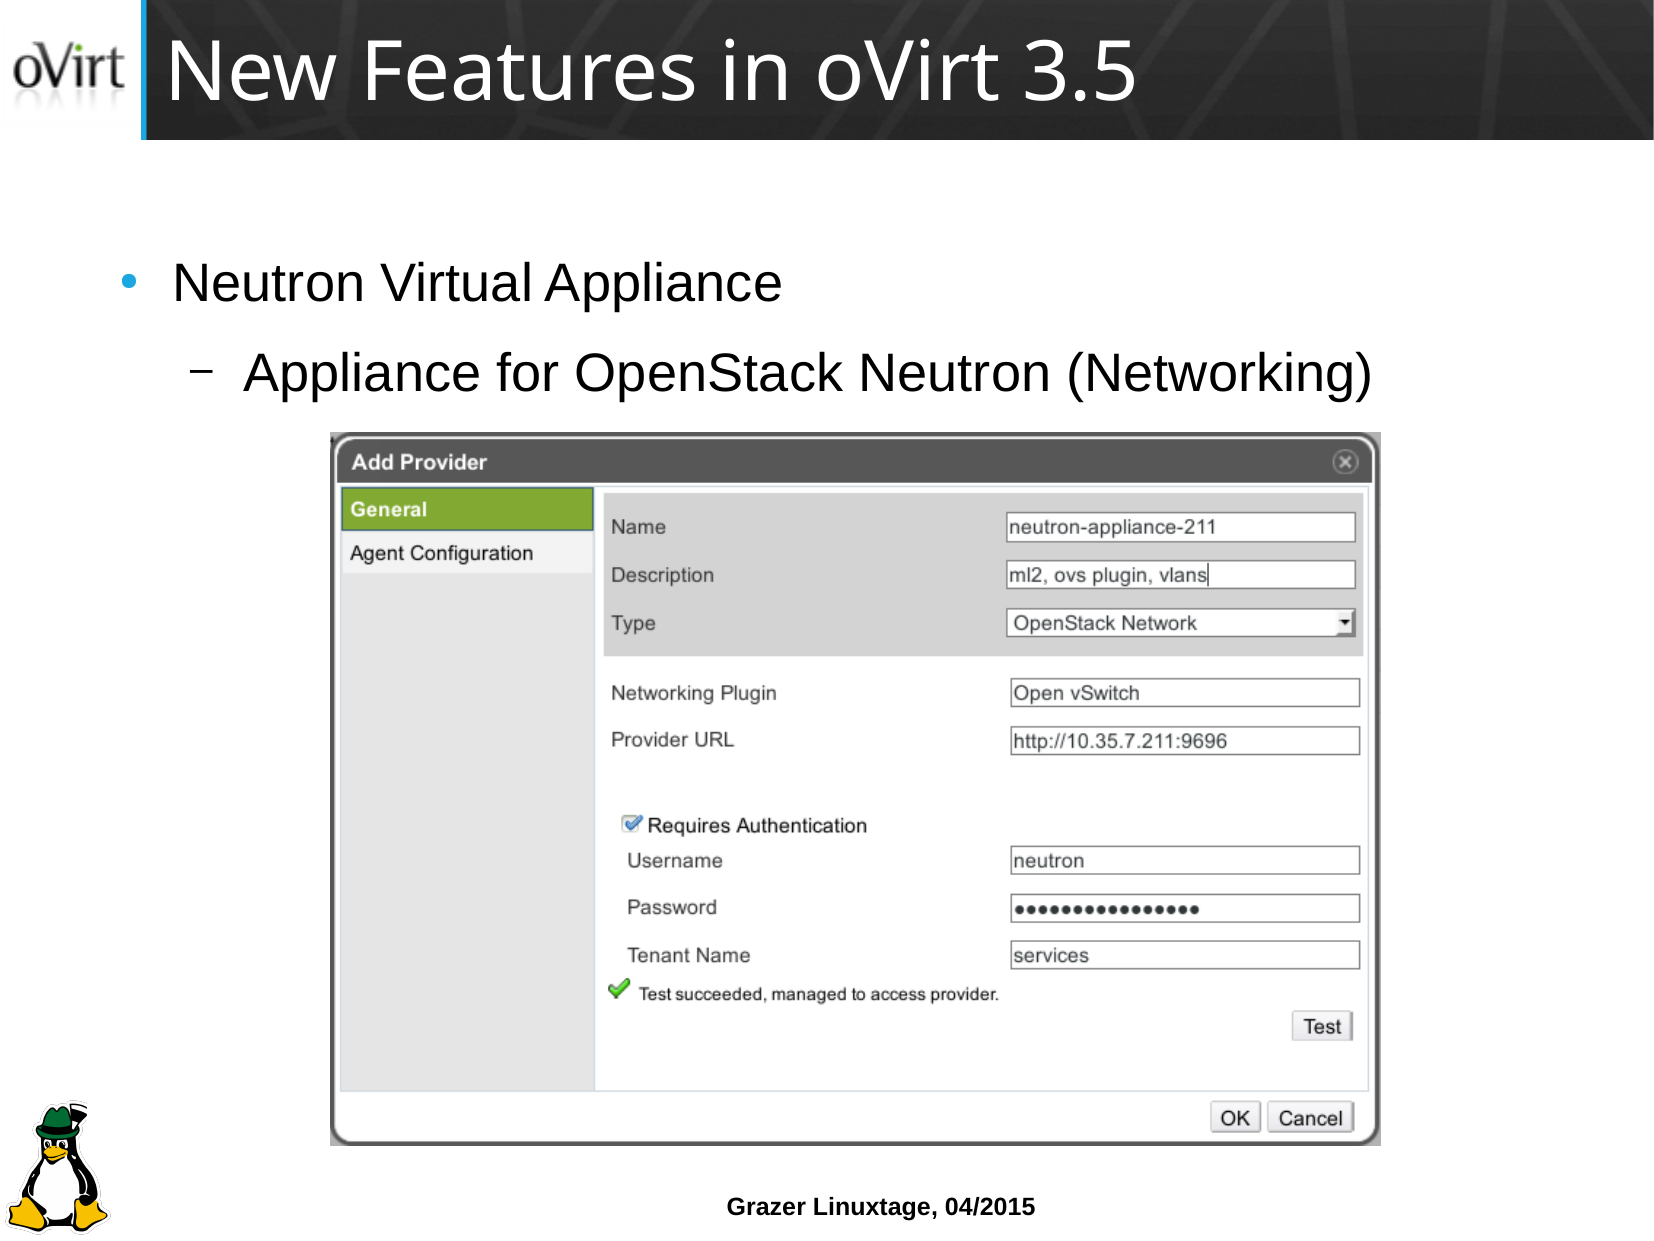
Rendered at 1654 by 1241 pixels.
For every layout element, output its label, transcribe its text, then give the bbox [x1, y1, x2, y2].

title New Features in oVirt 3.5 [164, 18, 1653, 119]
picture [330, 432, 1381, 1146]
picture [5, 1100, 111, 1235]
text_box Neutron Virtual Appliance Appliance for OpenStack Neutron (Networking) [86, 244, 1576, 1126]
picture [0, 0, 1654, 140]
